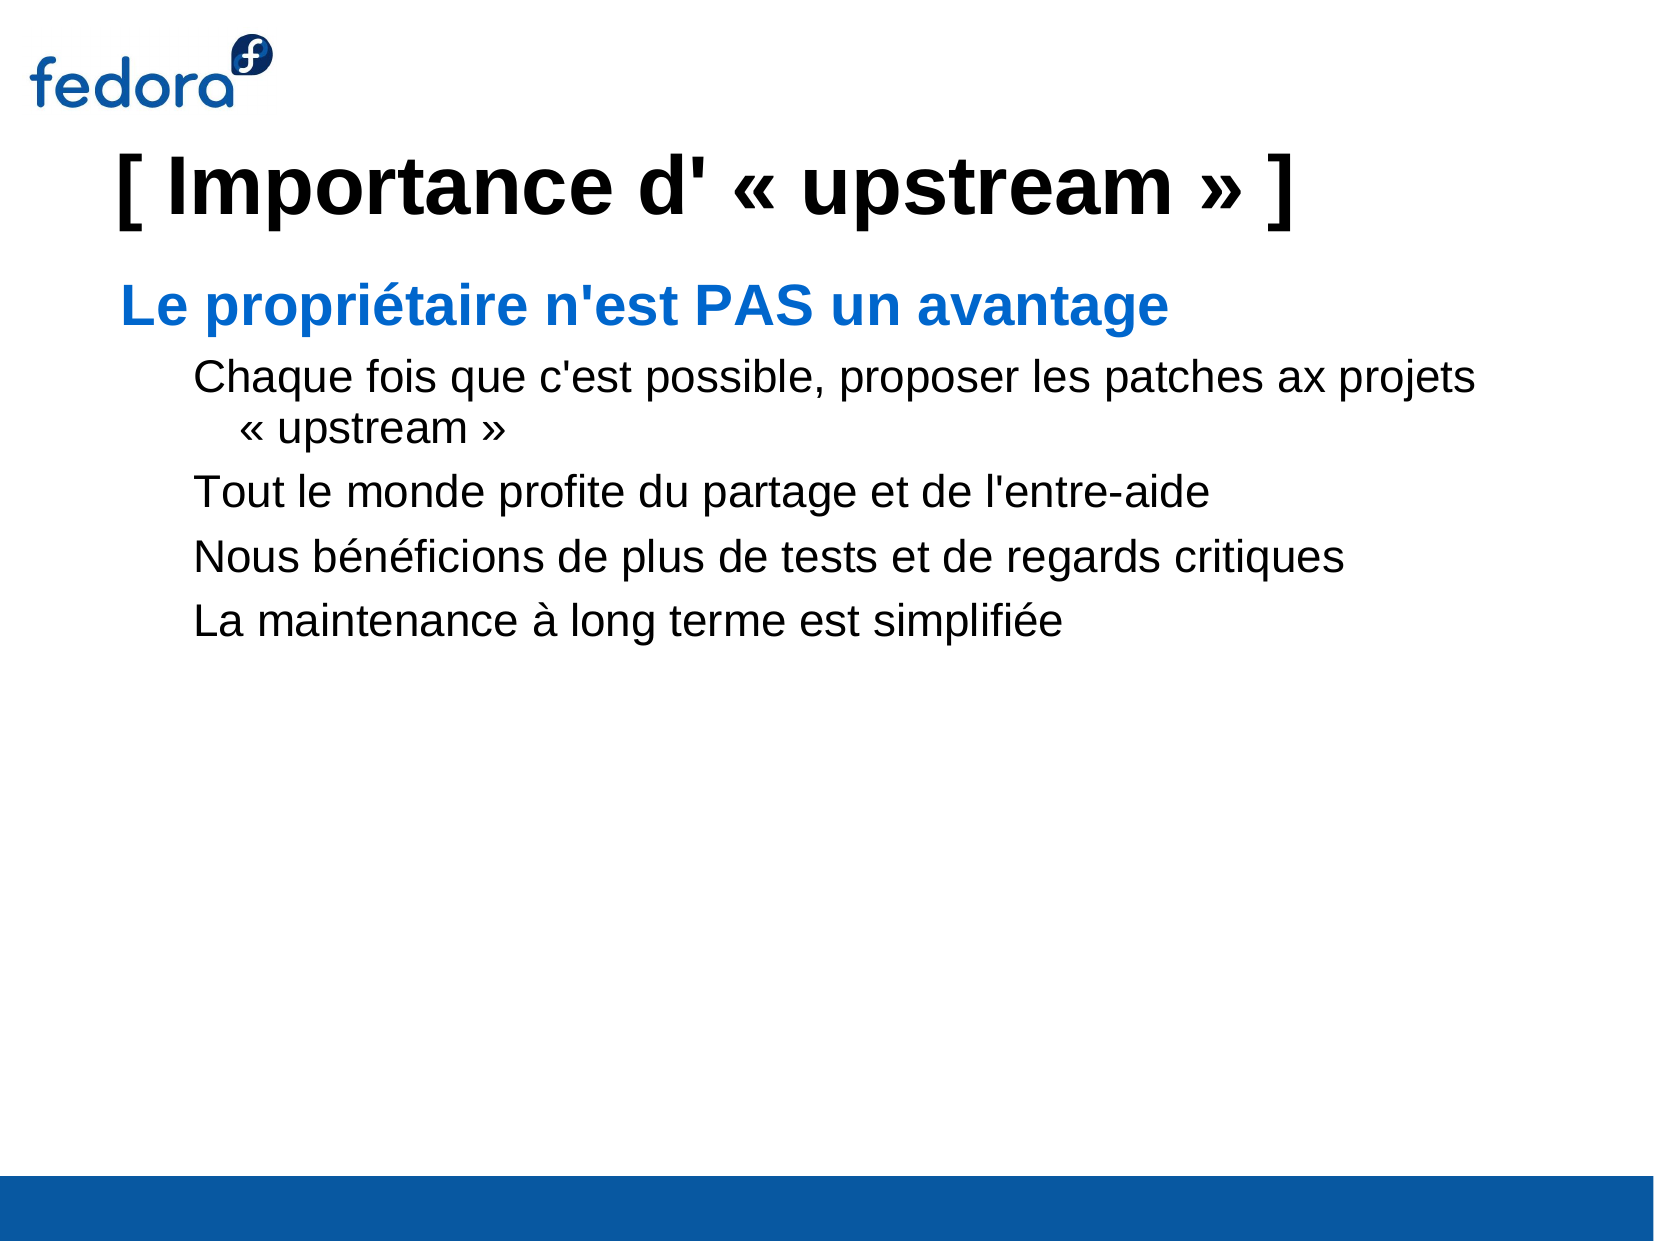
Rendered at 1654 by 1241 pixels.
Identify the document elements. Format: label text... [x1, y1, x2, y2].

title [ Importance d' « upstream » ] [115, 122, 1521, 249]
list Le propriétaire n'est PAS un avantage Chaque fois que c'est possible, proposer les patches ax projets « upstream » Tout le monde profite du partage et de l'entre-aide Nous bénéficions de plus de tests et de regards critiques La maintenance à long terme est simplifiée [118, 272, 1523, 1092]
picture [0, 1176, 1654, 1241]
picture [22, 27, 277, 115]
